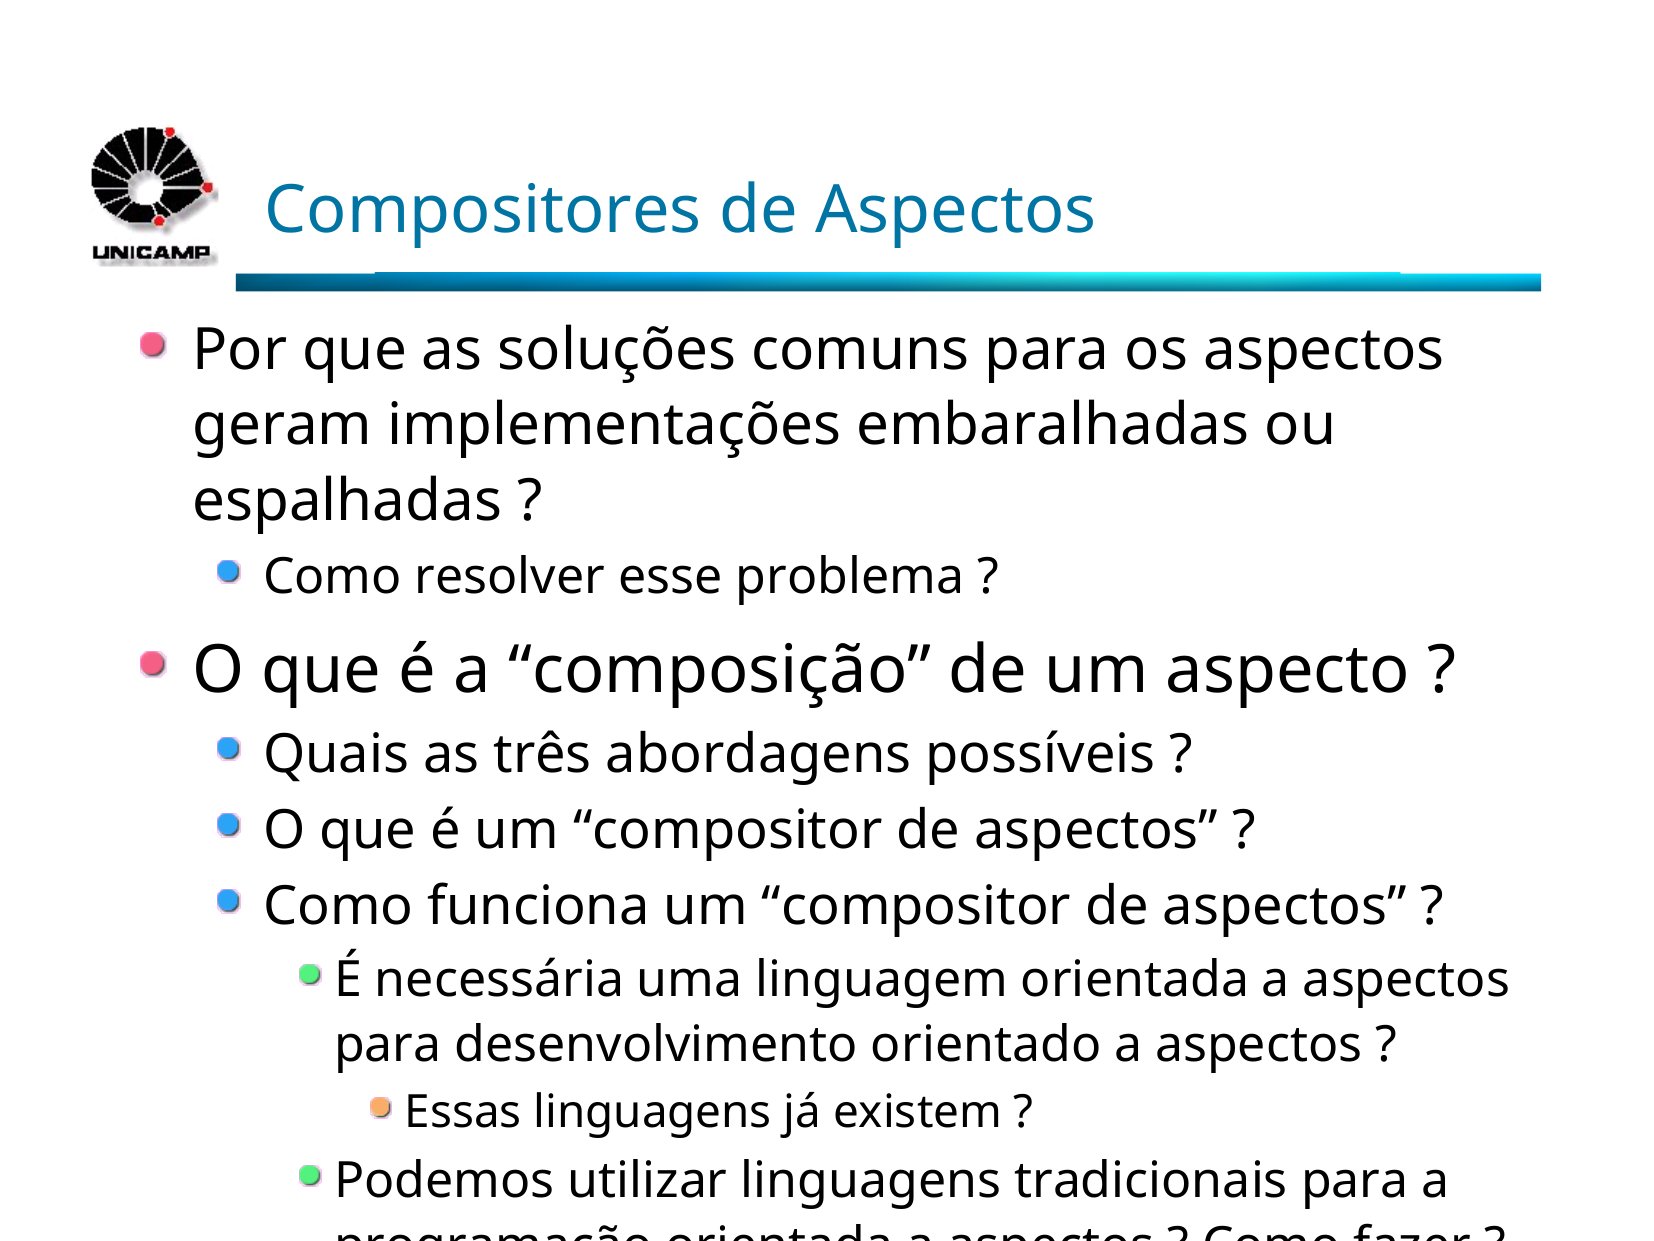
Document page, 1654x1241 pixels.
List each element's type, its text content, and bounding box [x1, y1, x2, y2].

title Compositores de Aspectos [264, 57, 1534, 250]
picture [298, 1175, 323, 1188]
list Por que as soluções comuns para os aspectos geram implementações embaralhadas ou espalhadas ? Como resolver esse problema ? O que é a “composição” de um aspecto ? Quais as três abordagens possíveis ? O que é um “compositor de aspectos” ? Como funciona um “compositor de aspectos” ? É necessária uma linguagem orientada a aspectos para desenvolvimento orientado a aspectos ? Essas linguagens já existem ? Podemos utilizar linguagens tradicionais para a programação orientada a aspectos ? Como fazer ? [121, 309, 1534, 1175]
picture [125, 272, 1654, 295]
